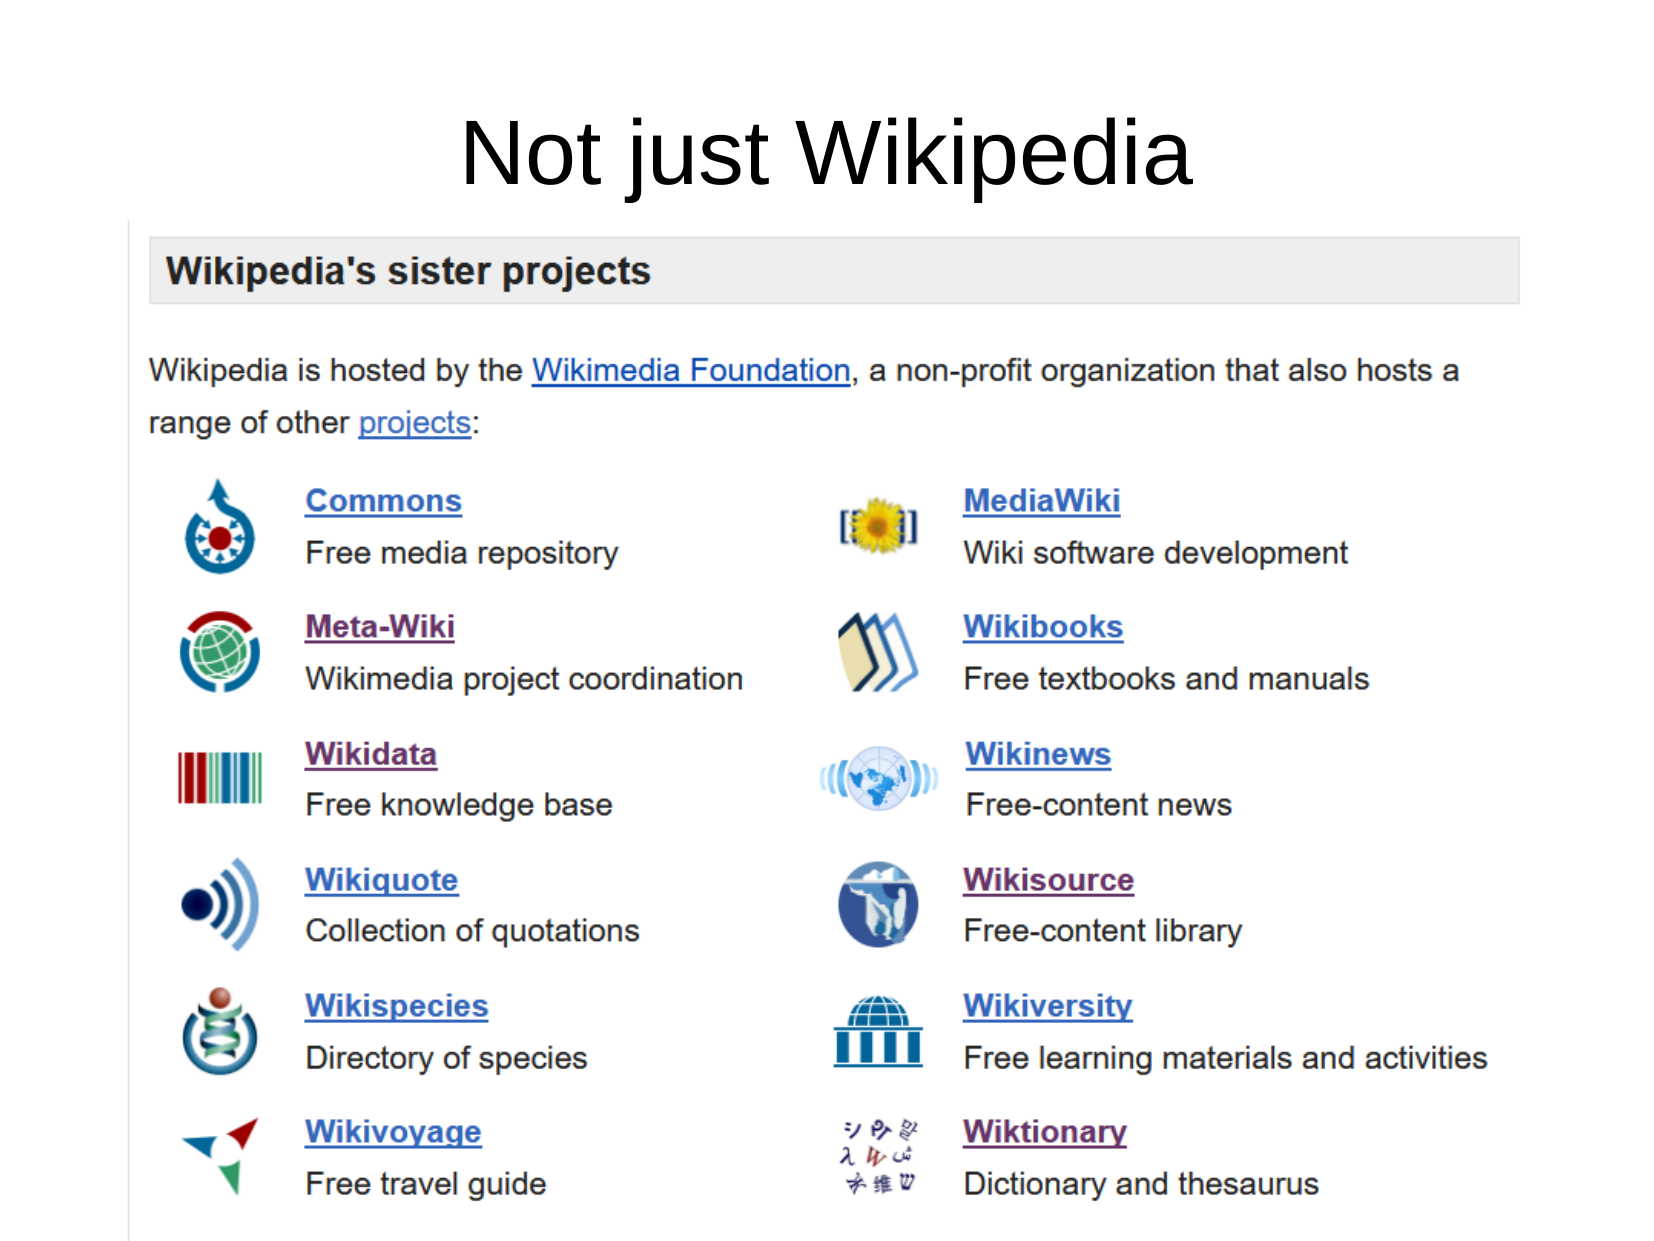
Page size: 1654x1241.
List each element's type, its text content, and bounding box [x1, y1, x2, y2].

title Not just Wikipedia [82, 49, 1571, 257]
picture [122, 220, 1537, 1241]
